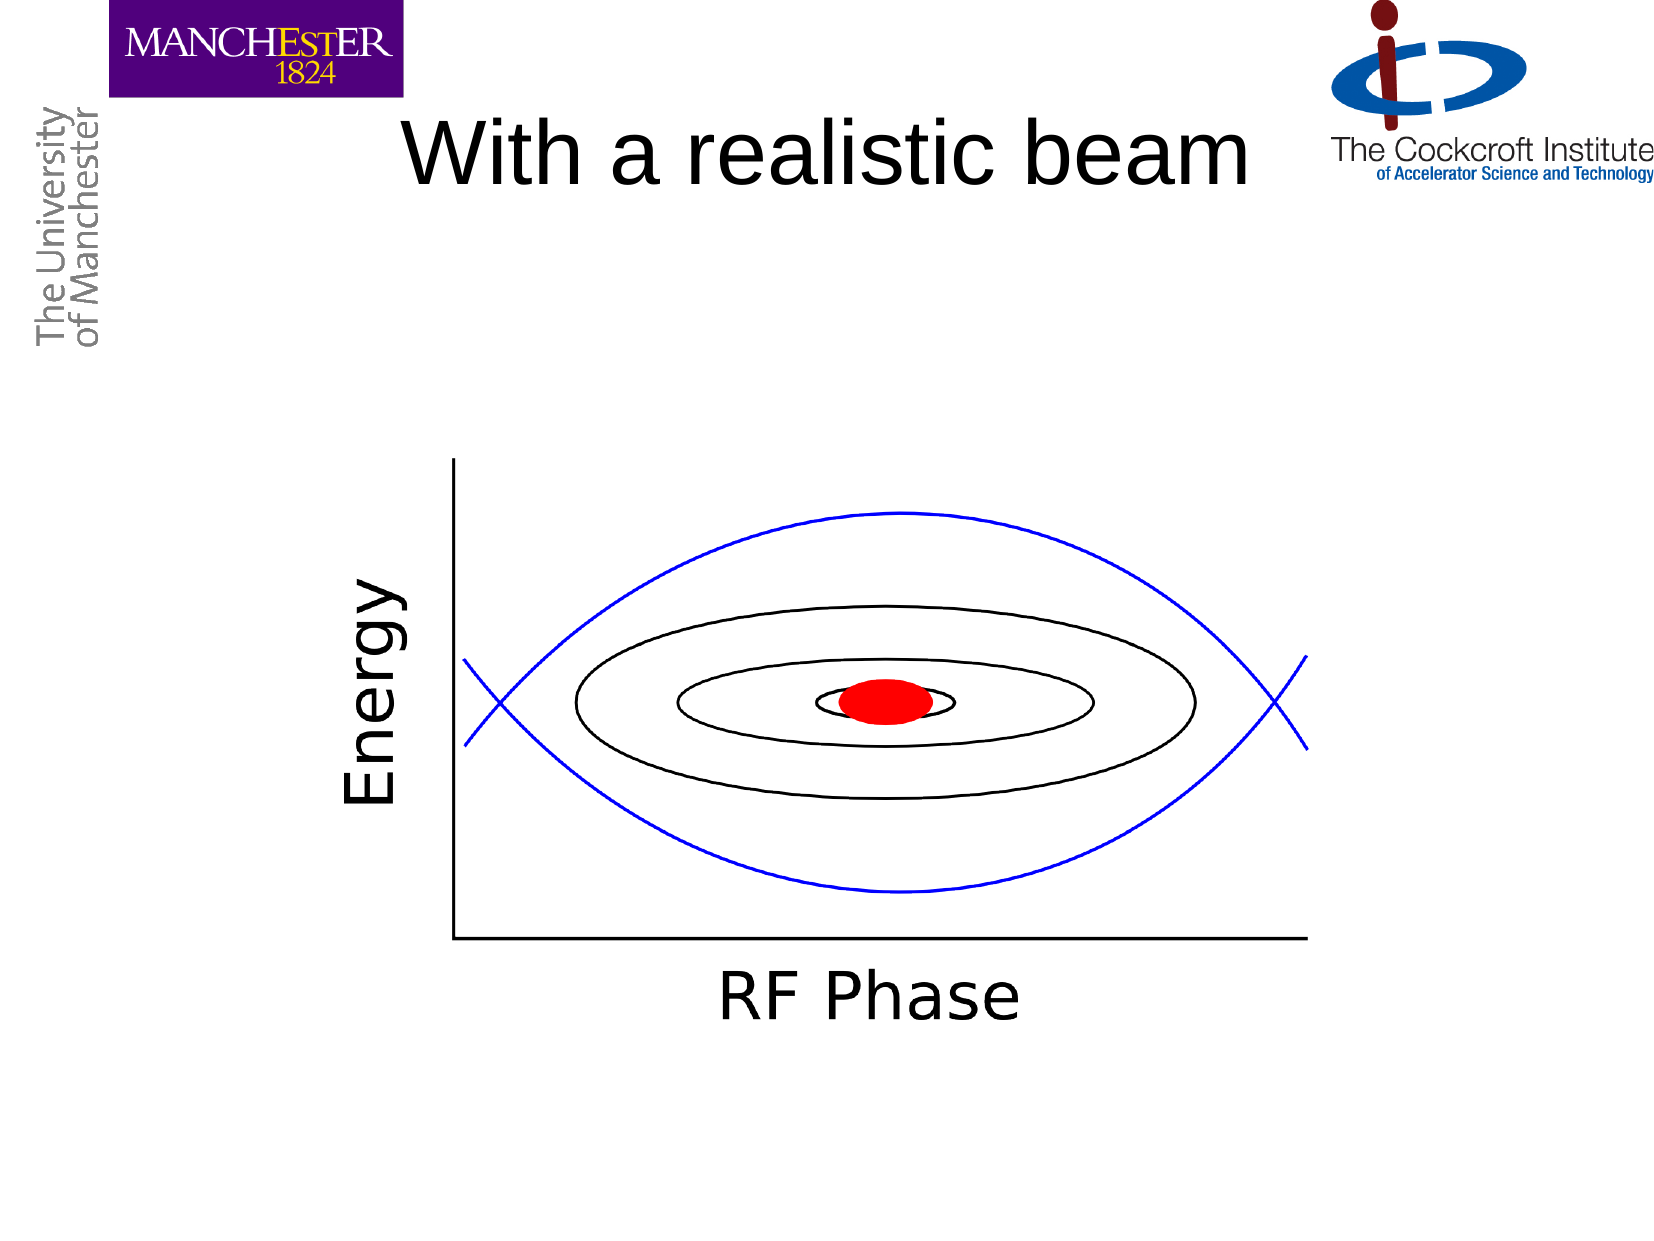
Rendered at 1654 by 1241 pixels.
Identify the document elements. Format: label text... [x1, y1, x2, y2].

picture [0, 0, 404, 347]
picture [1331, 0, 1654, 183]
title With a realistic beam [82, 49, 1571, 257]
picture [344, 456, 1309, 1020]
